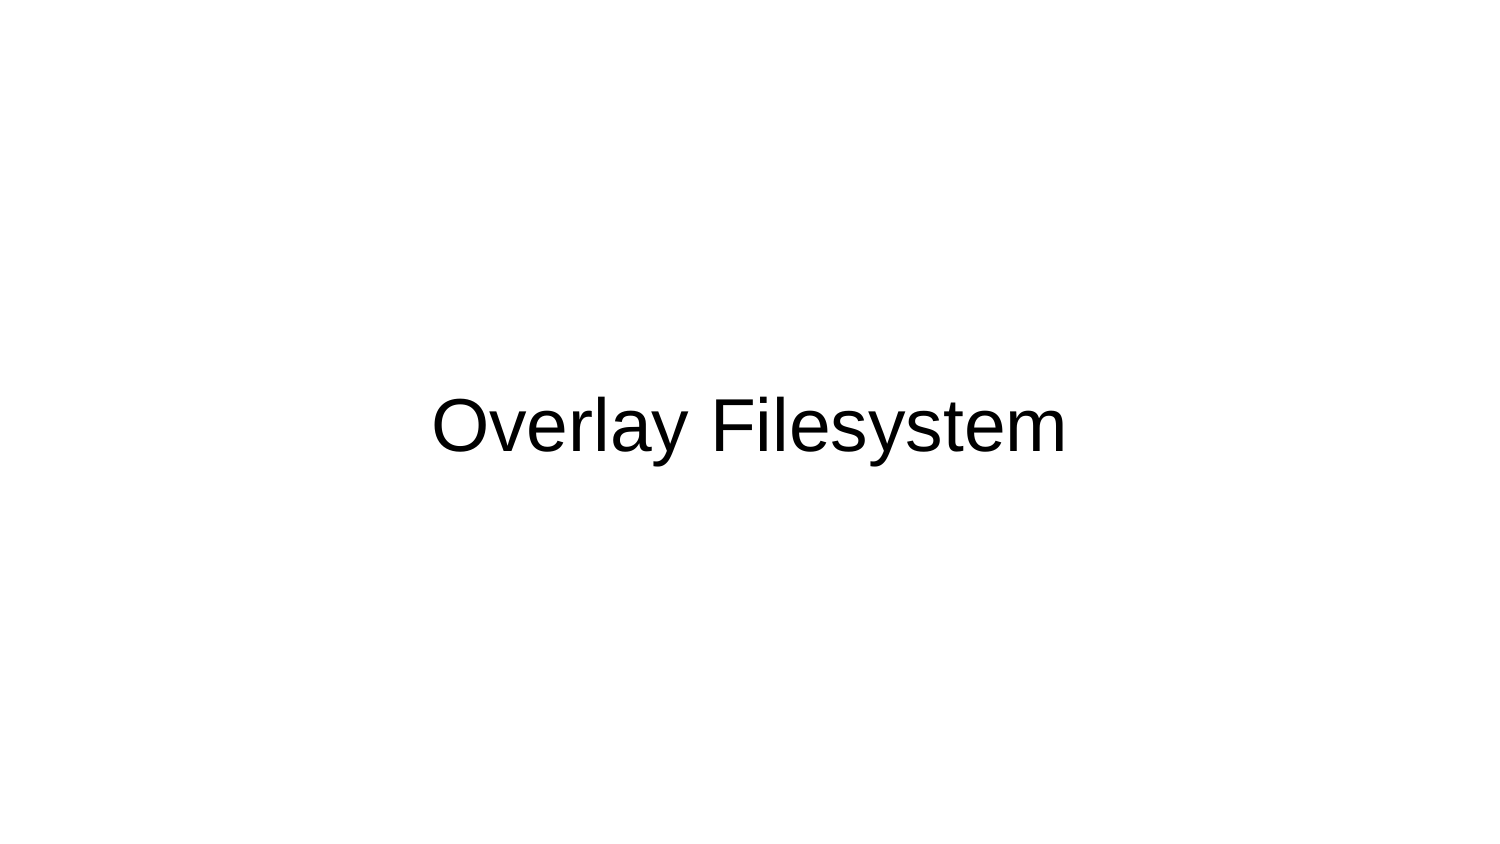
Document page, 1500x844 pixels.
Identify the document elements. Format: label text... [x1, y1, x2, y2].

title Overlay Filesystem [51, 352, 1449, 491]
